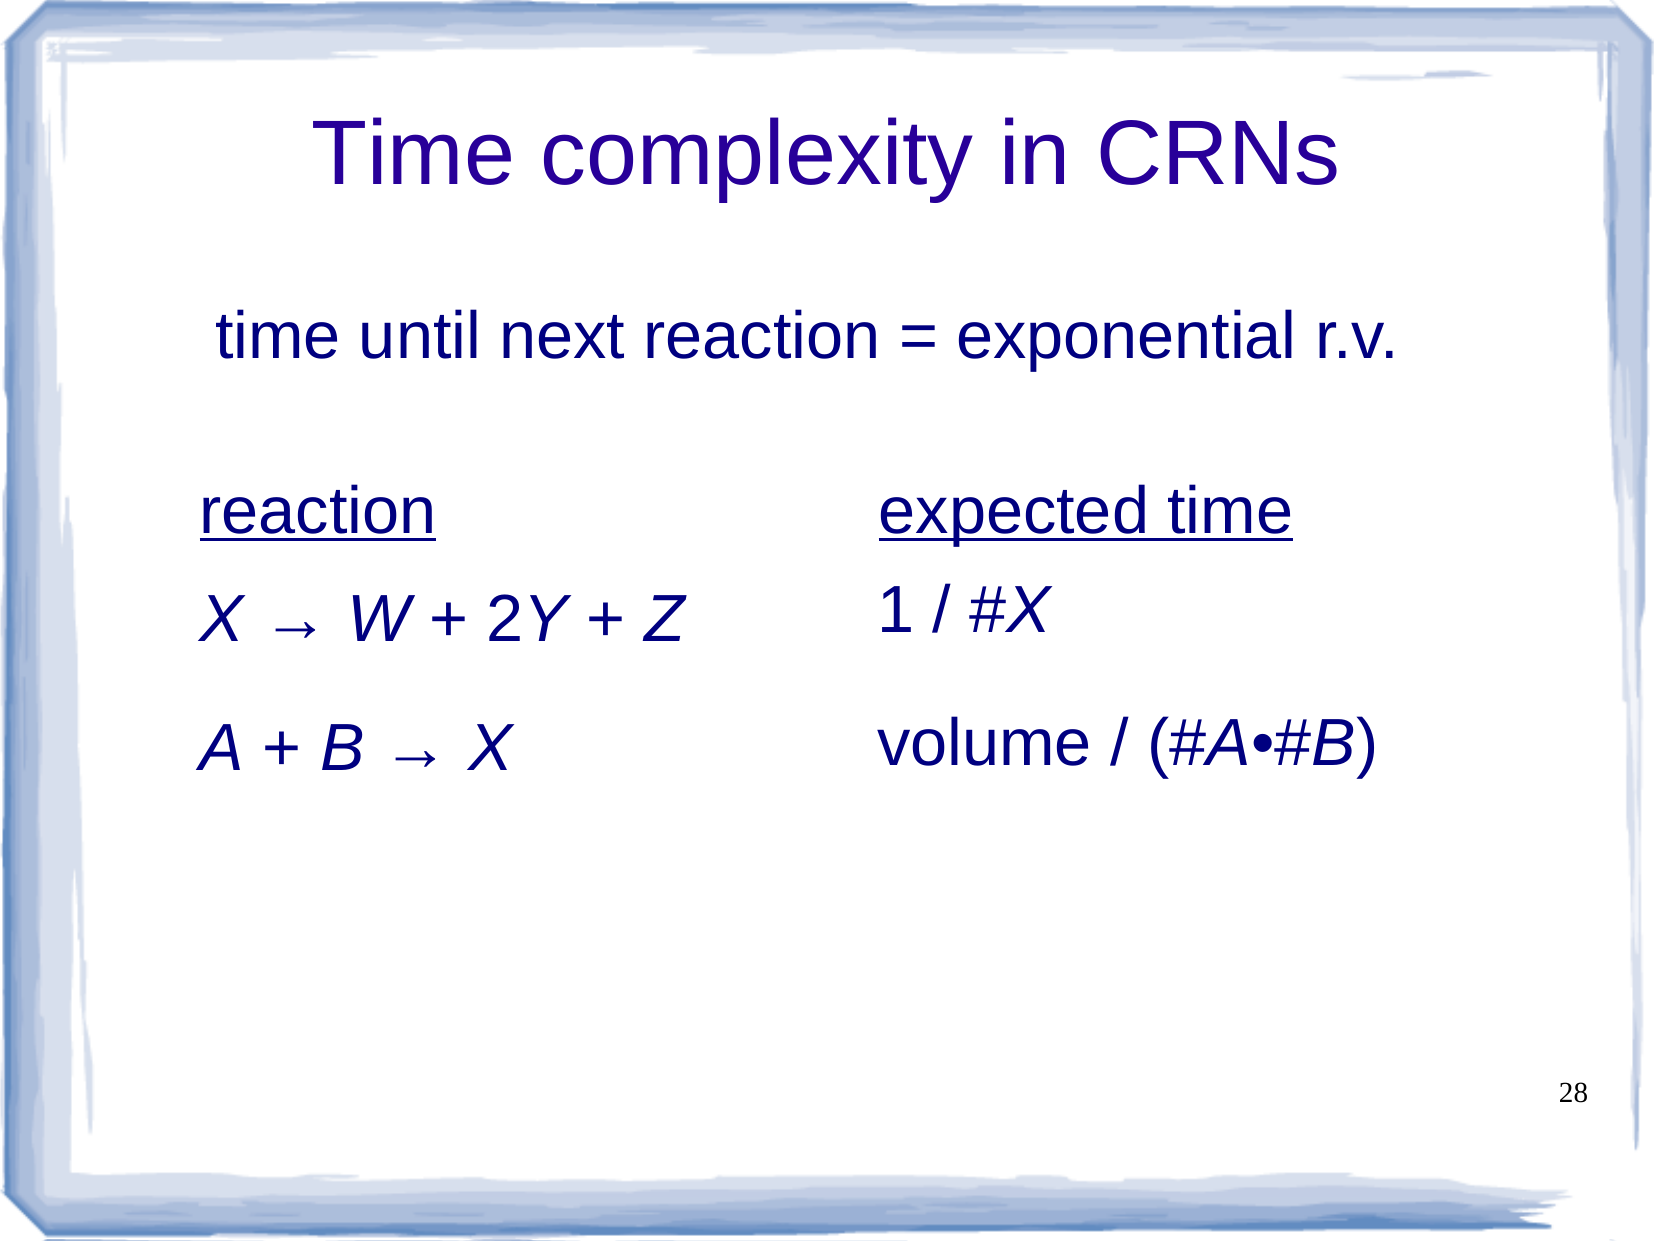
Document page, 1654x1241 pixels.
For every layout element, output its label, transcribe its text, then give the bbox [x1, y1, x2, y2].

text_box time until next reaction = exponential r.v. [200, 290, 1425, 381]
text_box X → W + 2Y + Z [184, 574, 708, 664]
text_box 1 / #X [862, 565, 1074, 655]
text_box volume / (#A•#B) [862, 697, 1449, 788]
text_box expected time [863, 466, 1388, 556]
text_box reaction [184, 466, 709, 556]
picture [0, 0, 1654, 1241]
title Time complexity in CRNs [82, 49, 1571, 257]
text_box A + B → X [184, 702, 588, 792]
